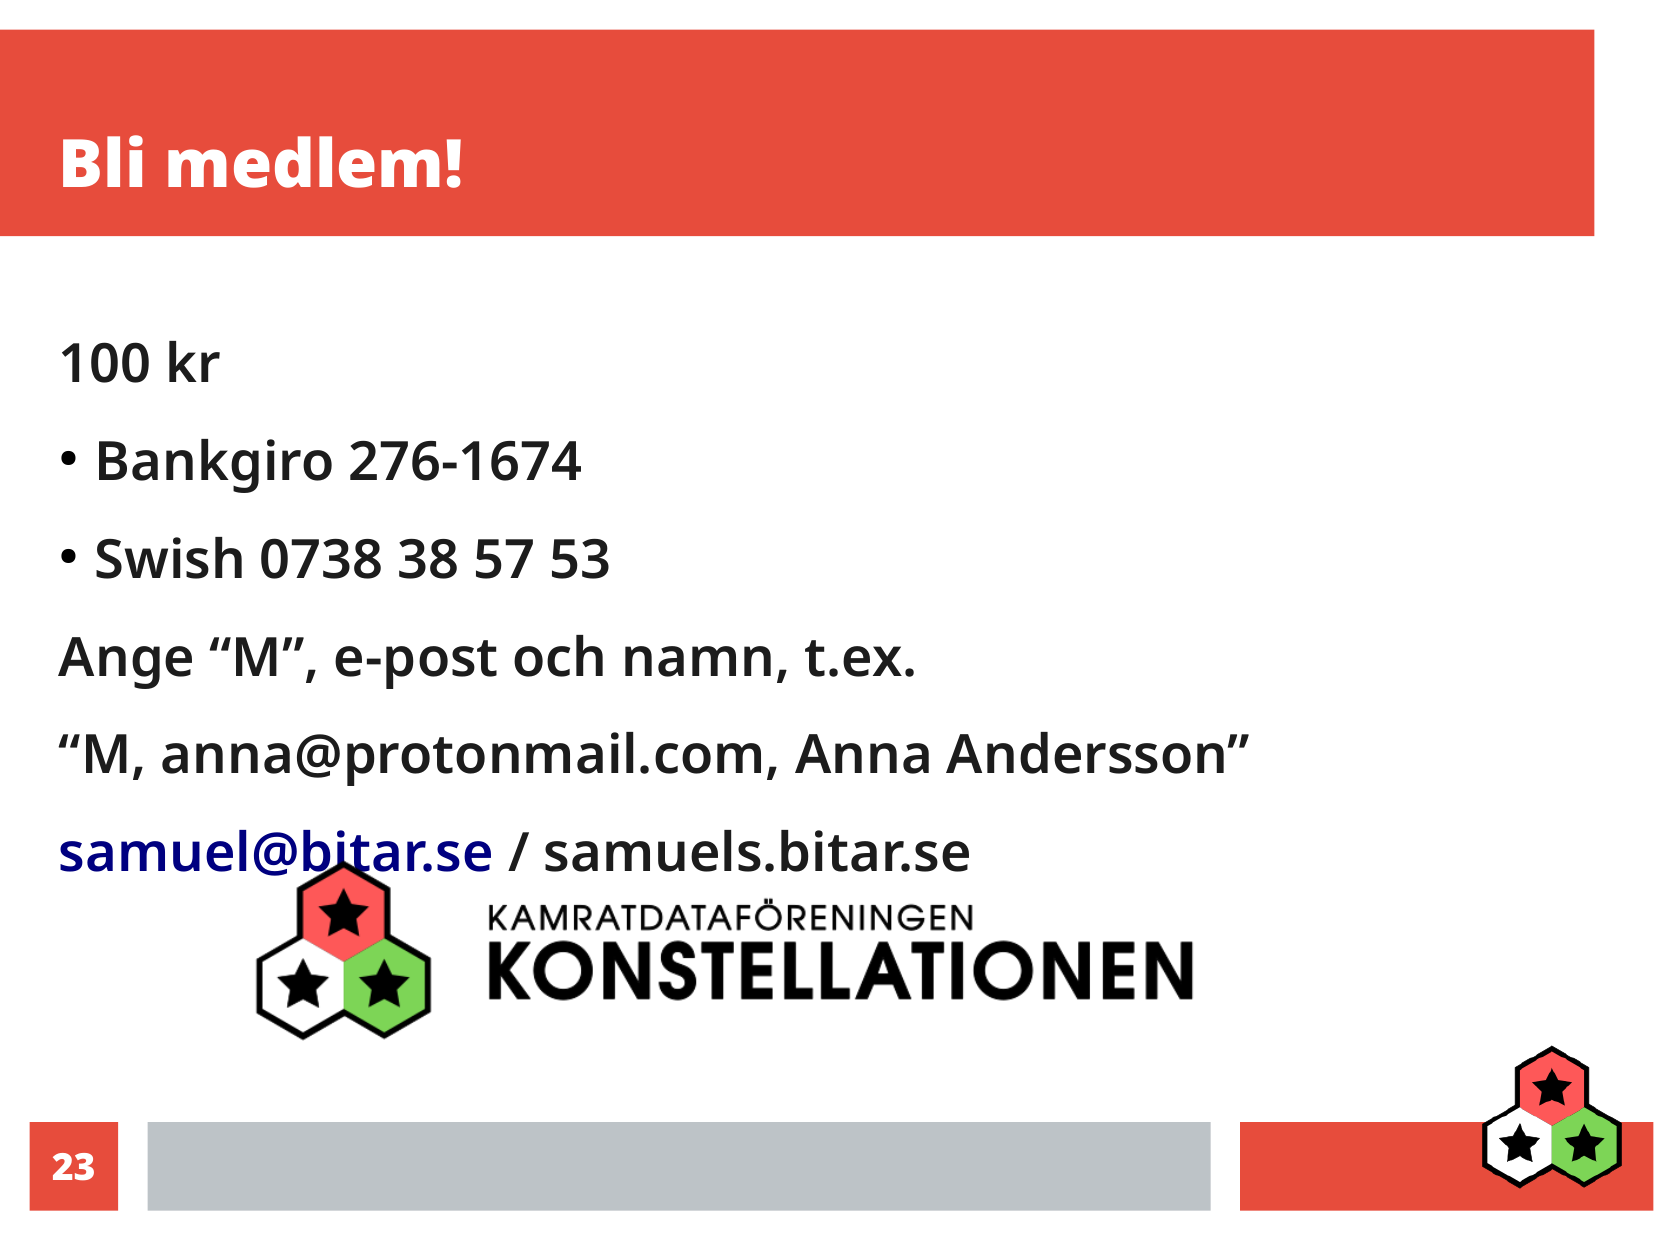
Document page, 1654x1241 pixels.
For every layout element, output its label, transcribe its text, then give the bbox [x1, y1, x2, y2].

picture [225, 839, 1224, 1062]
list 100 kr Bankgiro 276-1674 Swish 0738 38 57 53 Ange “M”, e-post och namn, t.ex. “M, anna@protonmail.com, Anna Andersson” samuel@bitar.se / samuels.bitar.se [59, 324, 1565, 1093]
title Bli medlem! [59, 59, 1595, 207]
picture [1463, 1028, 1640, 1205]
